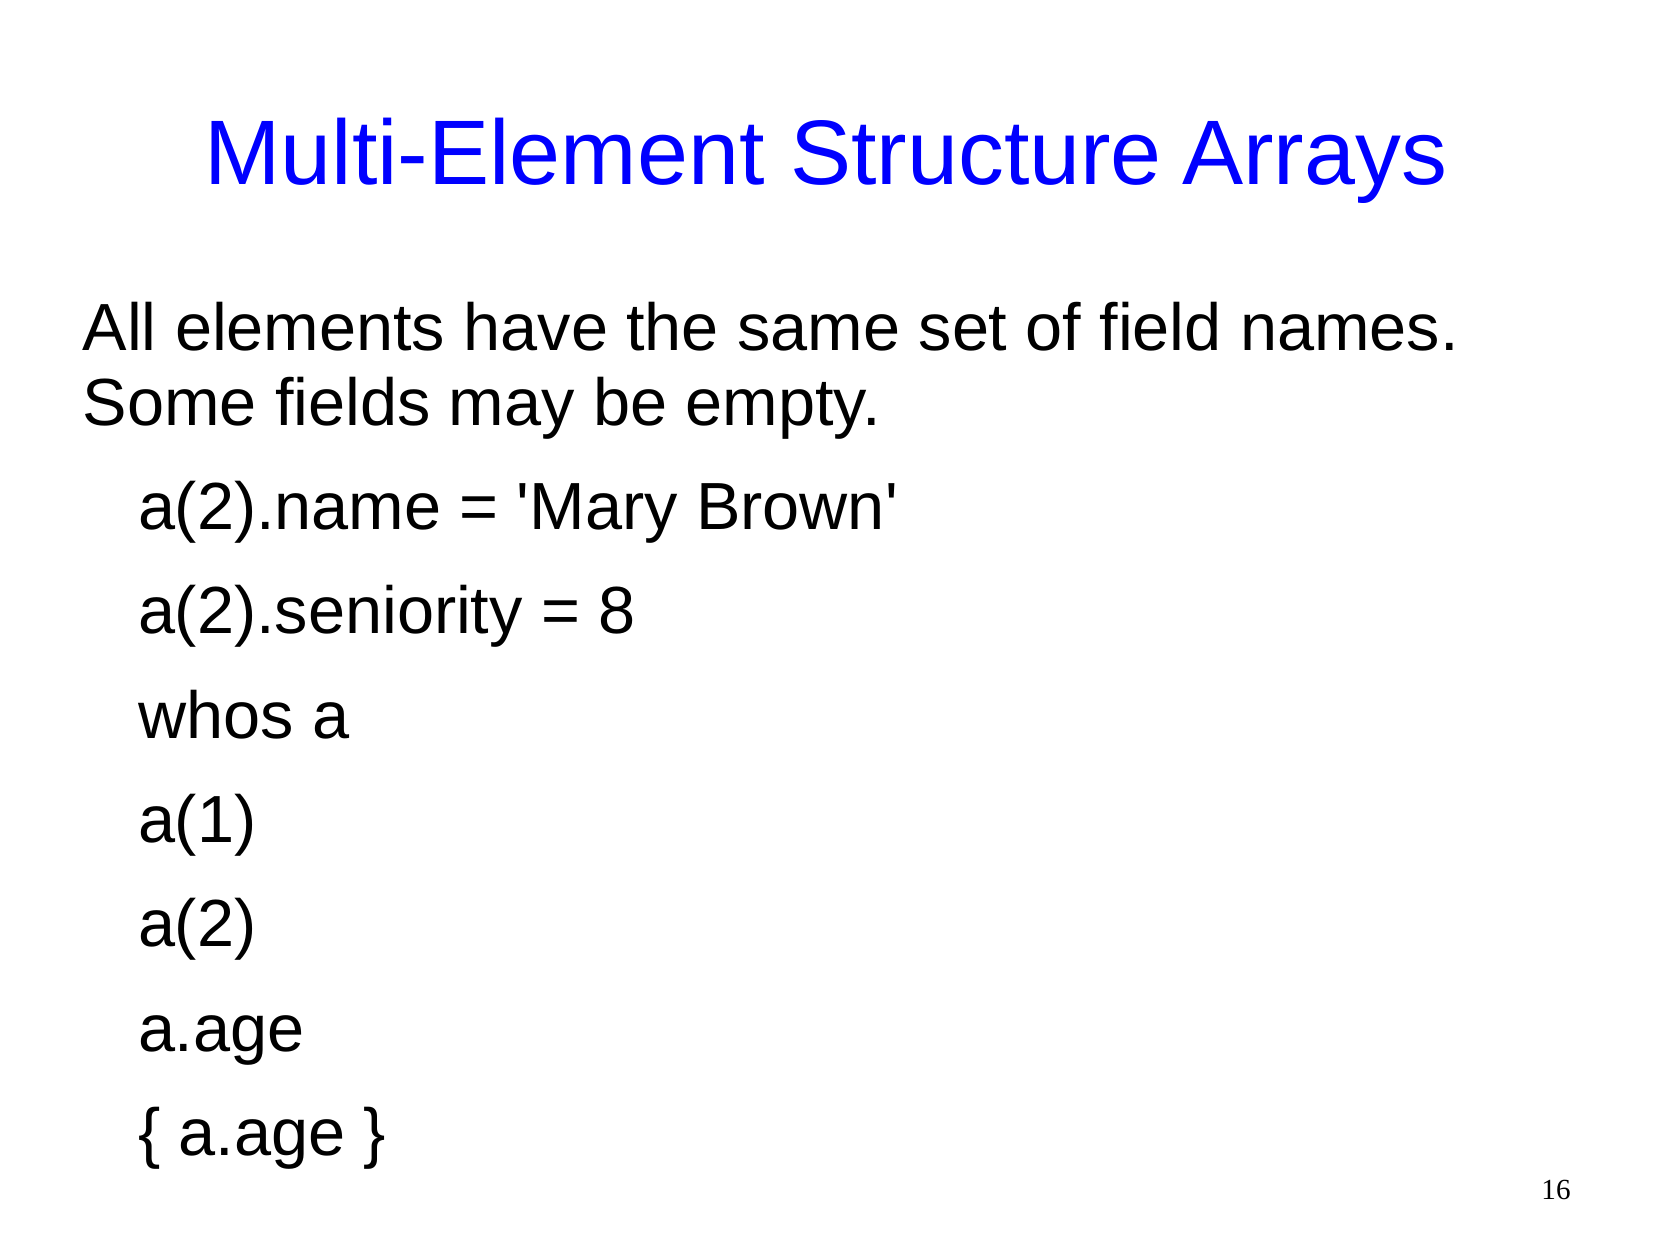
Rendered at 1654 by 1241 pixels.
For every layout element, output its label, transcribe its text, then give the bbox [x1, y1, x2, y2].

list All elements have the same set of field names. Some fields may be empty. a(2).name = 'Mary Brown' a(2).seniority = 8 whos a a(1) a(2) a.age { a.age } [82, 290, 1571, 1170]
title Multi-Element Structure Arrays [82, 56, 1571, 250]
